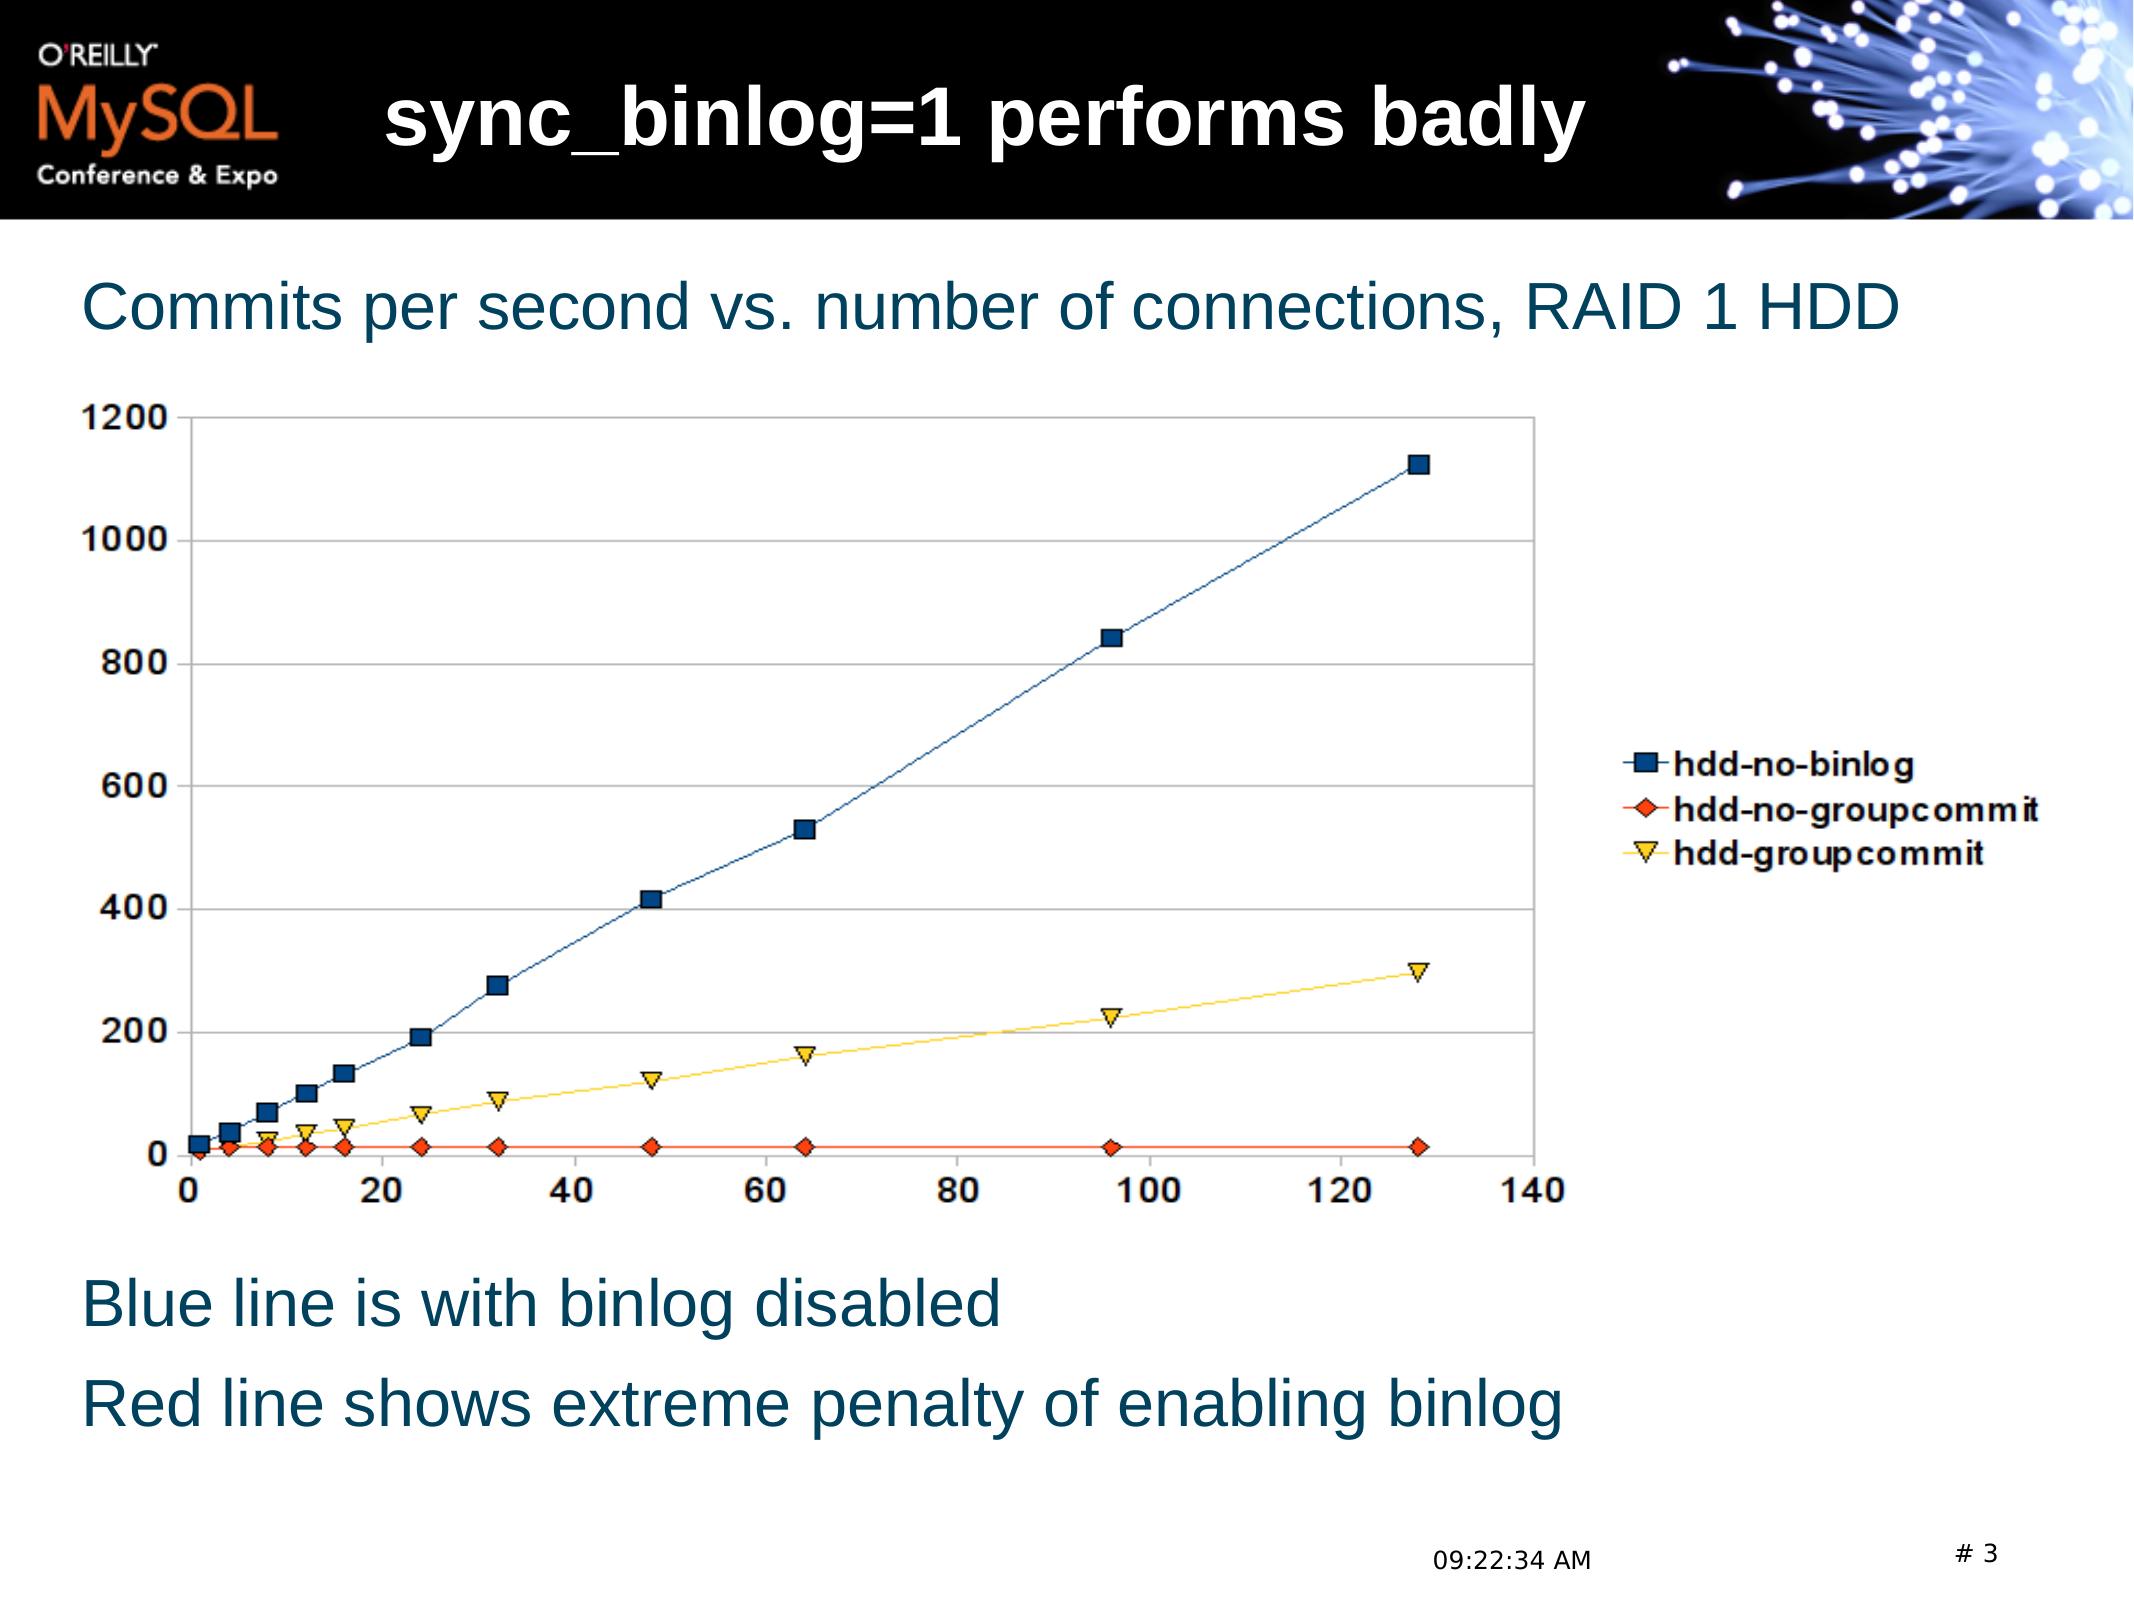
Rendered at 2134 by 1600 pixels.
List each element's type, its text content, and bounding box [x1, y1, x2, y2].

picture [55, 388, 2093, 1230]
title sync_binlog=1 performs badly [374, 38, 2103, 195]
list Commits per second vs. number of connections, RAID 1 HDD Blue line is with binlog disabled Red line shows extreme penalty of enabling binlog [0, 260, 2100, 1510]
picture [0, 0, 2134, 1600]
